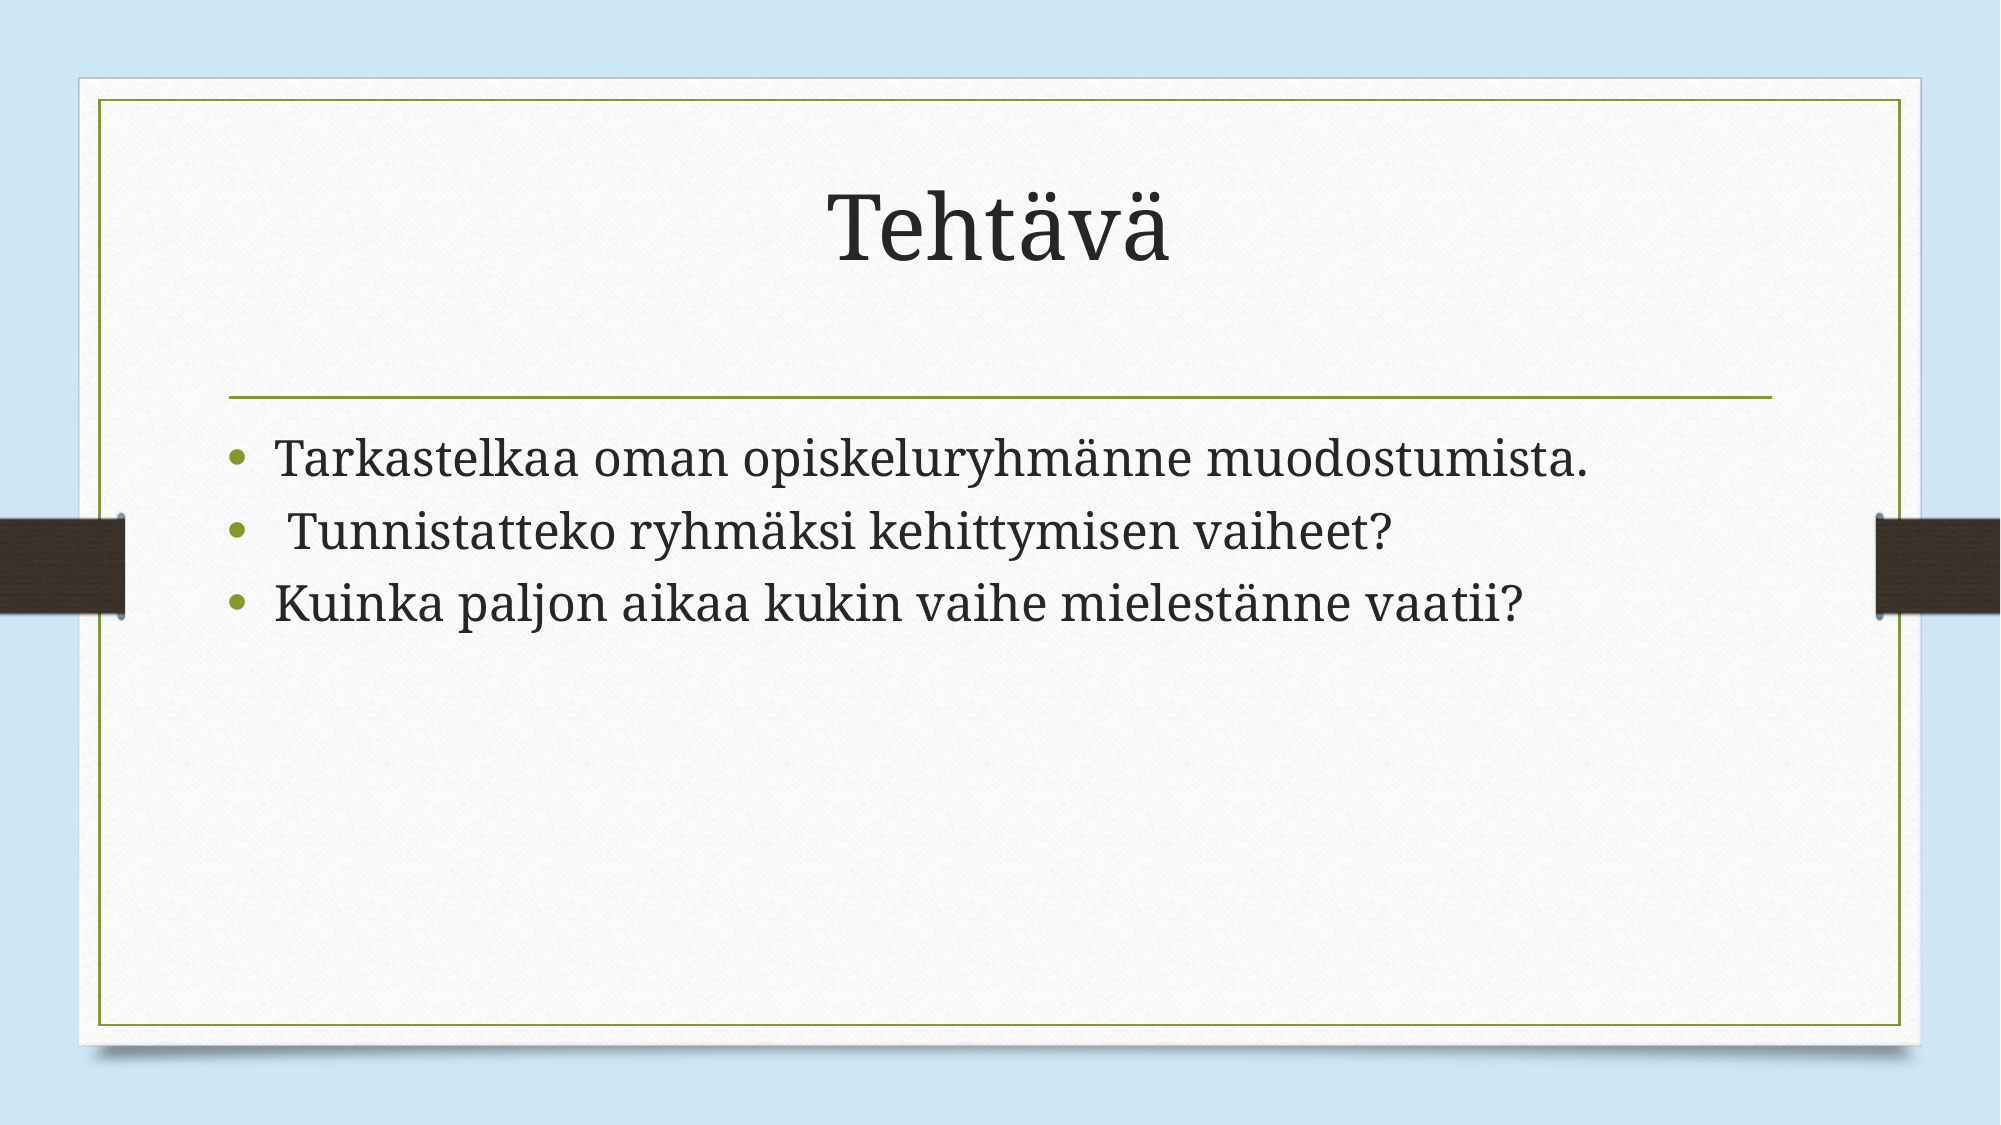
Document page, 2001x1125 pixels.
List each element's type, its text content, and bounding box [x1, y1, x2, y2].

picture [0, 0, 2001, 1125]
title Tehtävä [212, 161, 1788, 375]
list Tarkastelkaa oman opiskeluryhmänne muodostumista. Tunnistatteko ryhmäksi kehittymisen vaiheet? Kuinka paljon aikaa kukin vaihe mielestänne vaatii? [212, 419, 1788, 964]
